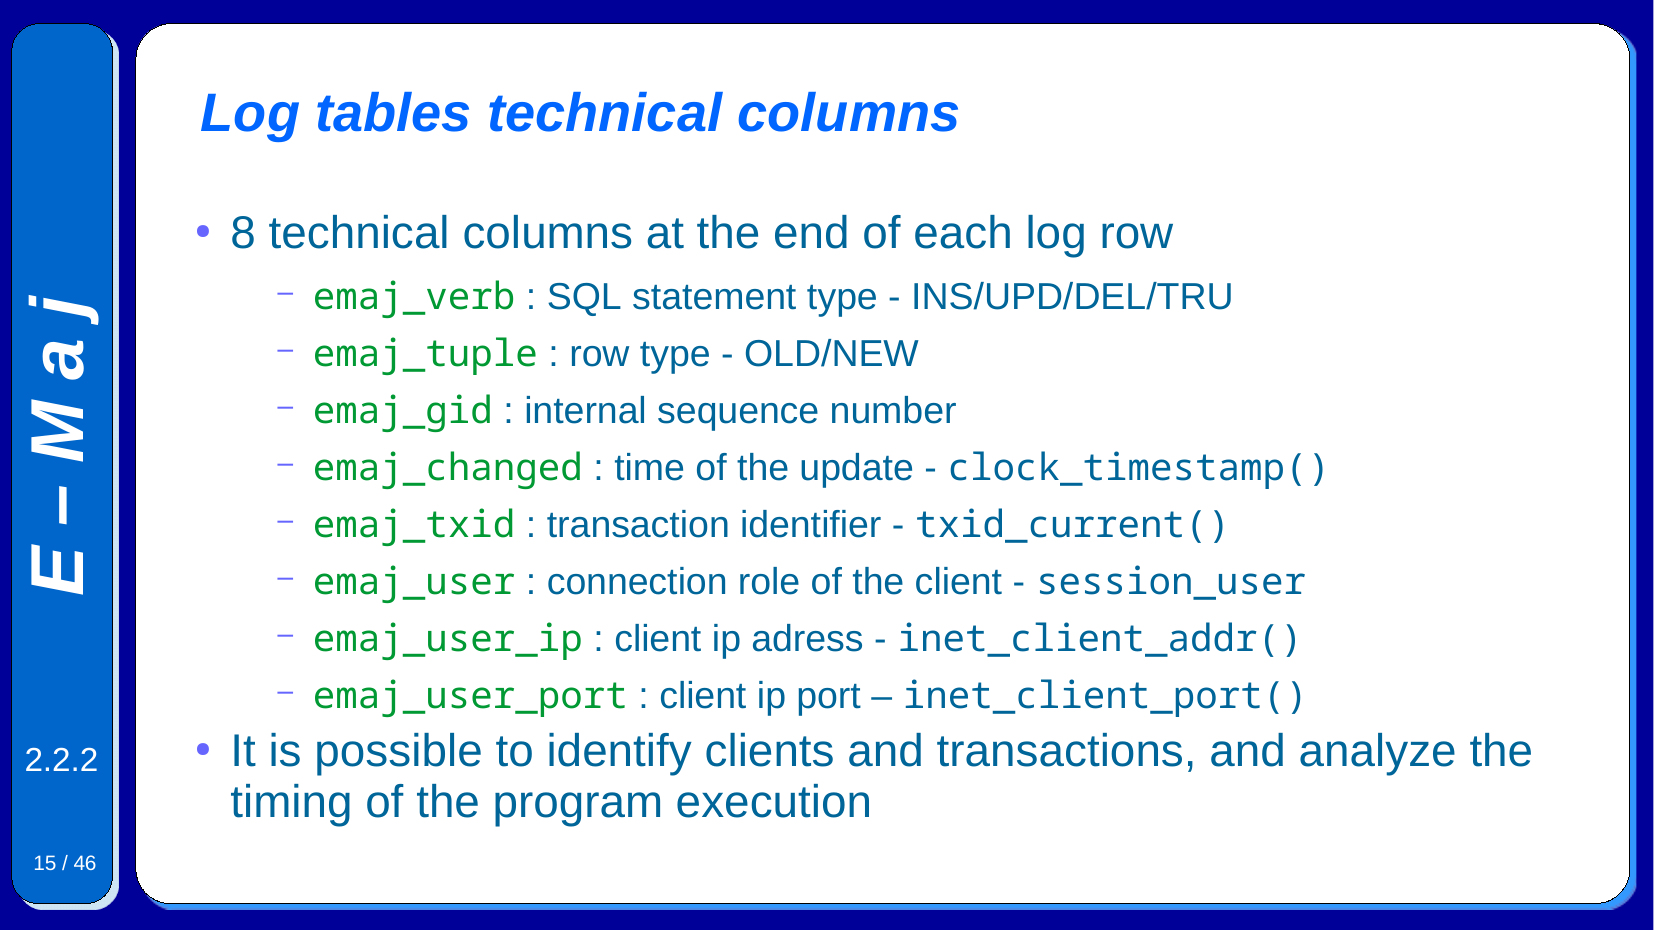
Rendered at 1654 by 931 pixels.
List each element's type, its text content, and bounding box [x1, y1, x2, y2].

title Log tables technical columns [200, 34, 1575, 191]
list 8 technical columns at the end of each log row emaj_verb : SQL statement type - INS/UPD/DEL/TRU emaj_tuple : row type - OLD/NEW emaj_gid : internal sequence number emaj_changed : time of the update - clock_timestamp() emaj_txid : transaction identifier - txid_current() emaj_user : connection role of the client - session_user emaj_user_ip : client ip adress - inet_client_addr() emaj_user_port : client ip port – inet_client_port() It is possible to identify clients and transactions, and analyze the timing of the program execution [177, 206, 1587, 827]
